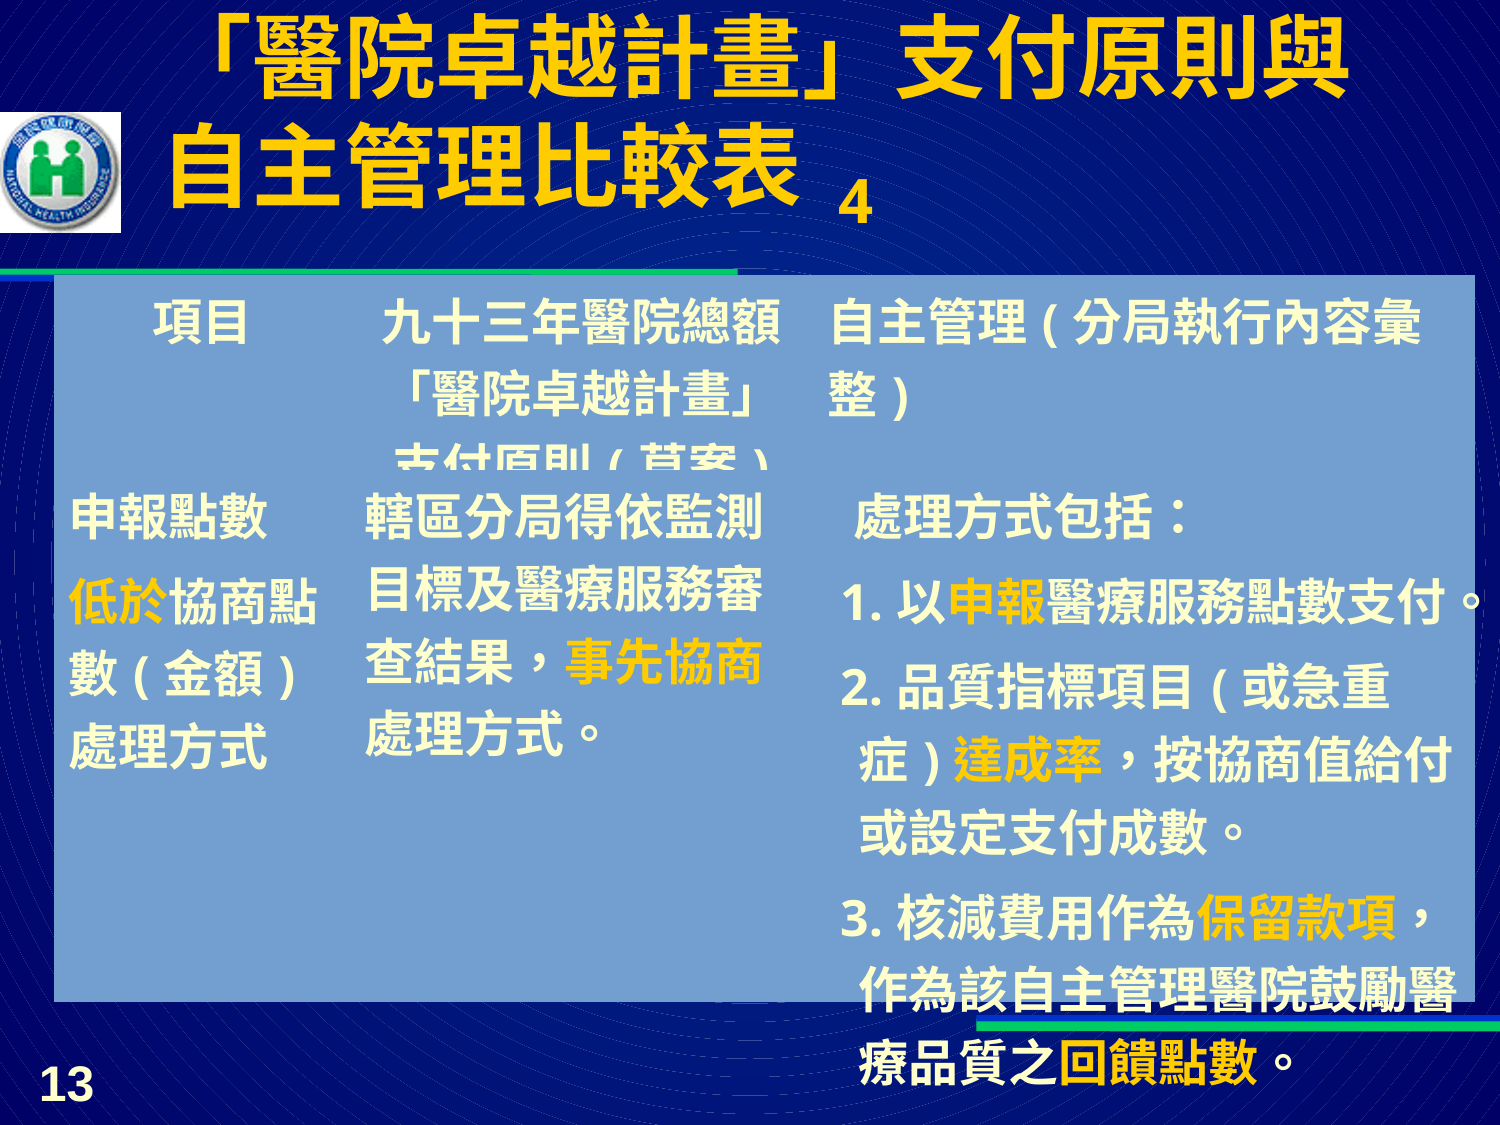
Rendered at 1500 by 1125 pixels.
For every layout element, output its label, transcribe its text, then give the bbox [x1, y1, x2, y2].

text_box [23, 1043, 337, 1119]
table_header 九十三年醫院總額「醫院卓越計畫」支付原則(草案) [350, 275, 813, 470]
table_cell 申報點數 低於協商點數(金額)處理方式 [54, 470, 350, 1002]
title 「醫院卓越計畫」支付原則與自主管理比較表 4 [145, 8, 1438, 244]
table_cell 處理方式包括： 1.以申報醫療服務點數支付。 2.品質指標項目(或急重症)達成率，按協商值給付或設定支付成數。 3.核減費用作為保留款項，作為該自主管理醫院鼓勵醫療品質之回饋點數。 [813, 470, 1475, 1002]
table_cell 轄區分局得依監測目標及醫療服務審查結果，事先協商處理方式。 [350, 470, 813, 1002]
table_header 項目 [54, 275, 350, 470]
table_header 自主管理(分局執行內容彙整) [813, 275, 1475, 470]
